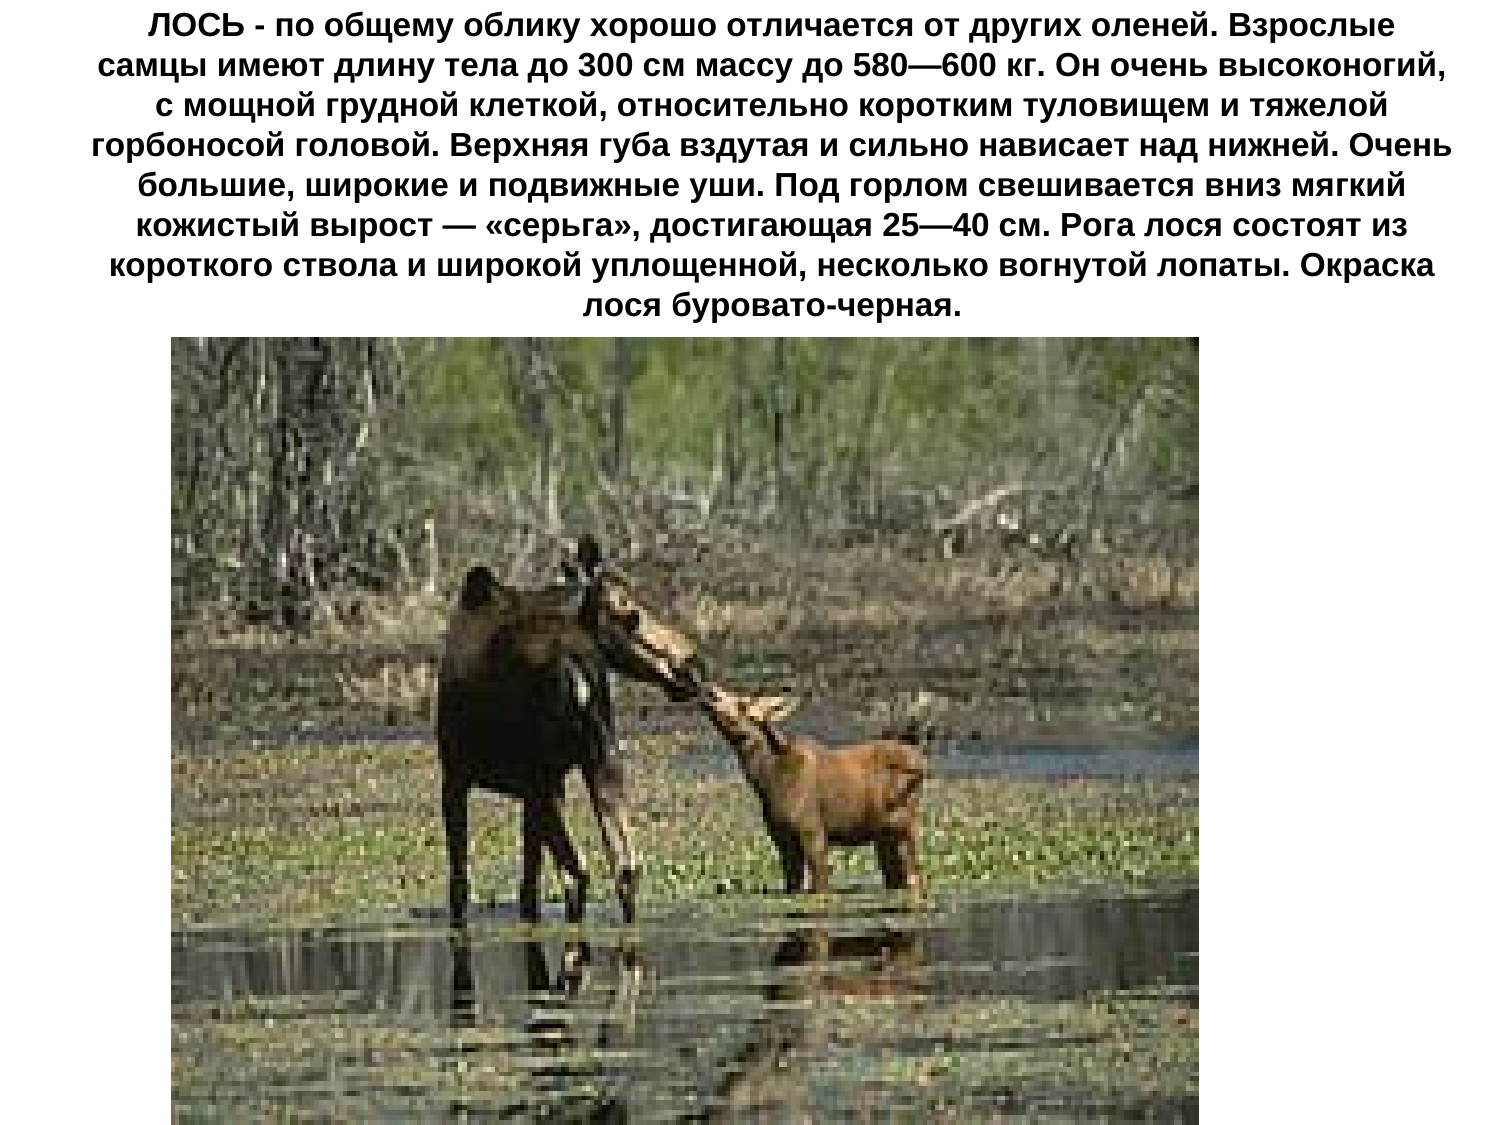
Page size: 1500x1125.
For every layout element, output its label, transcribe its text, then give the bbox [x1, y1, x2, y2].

title ЛОСЬ - по общему облику хорошо отличается от других оленей. Взрослые самцы имеют длину тела до 300 см массу до 580—600 кг. Он очень высоконогий, с мощной грудной клеткой, относительно коротким туловищем и тяжелой горбоносой головой. Верхняя губа вздутая и сильно нависает над нижней. Очень большие, широкие и подвижные уши. Под горлом свешивается вниз мягкий кожистый вырост — «серьга», достигающая 25—40 см. Рога лося состоят из короткого ствола и широкой уплощенной, несколько вогнутой лопаты. Окраска лося буровато-черная. [75, 0, 1471, 331]
picture [171, 337, 1199, 1125]
